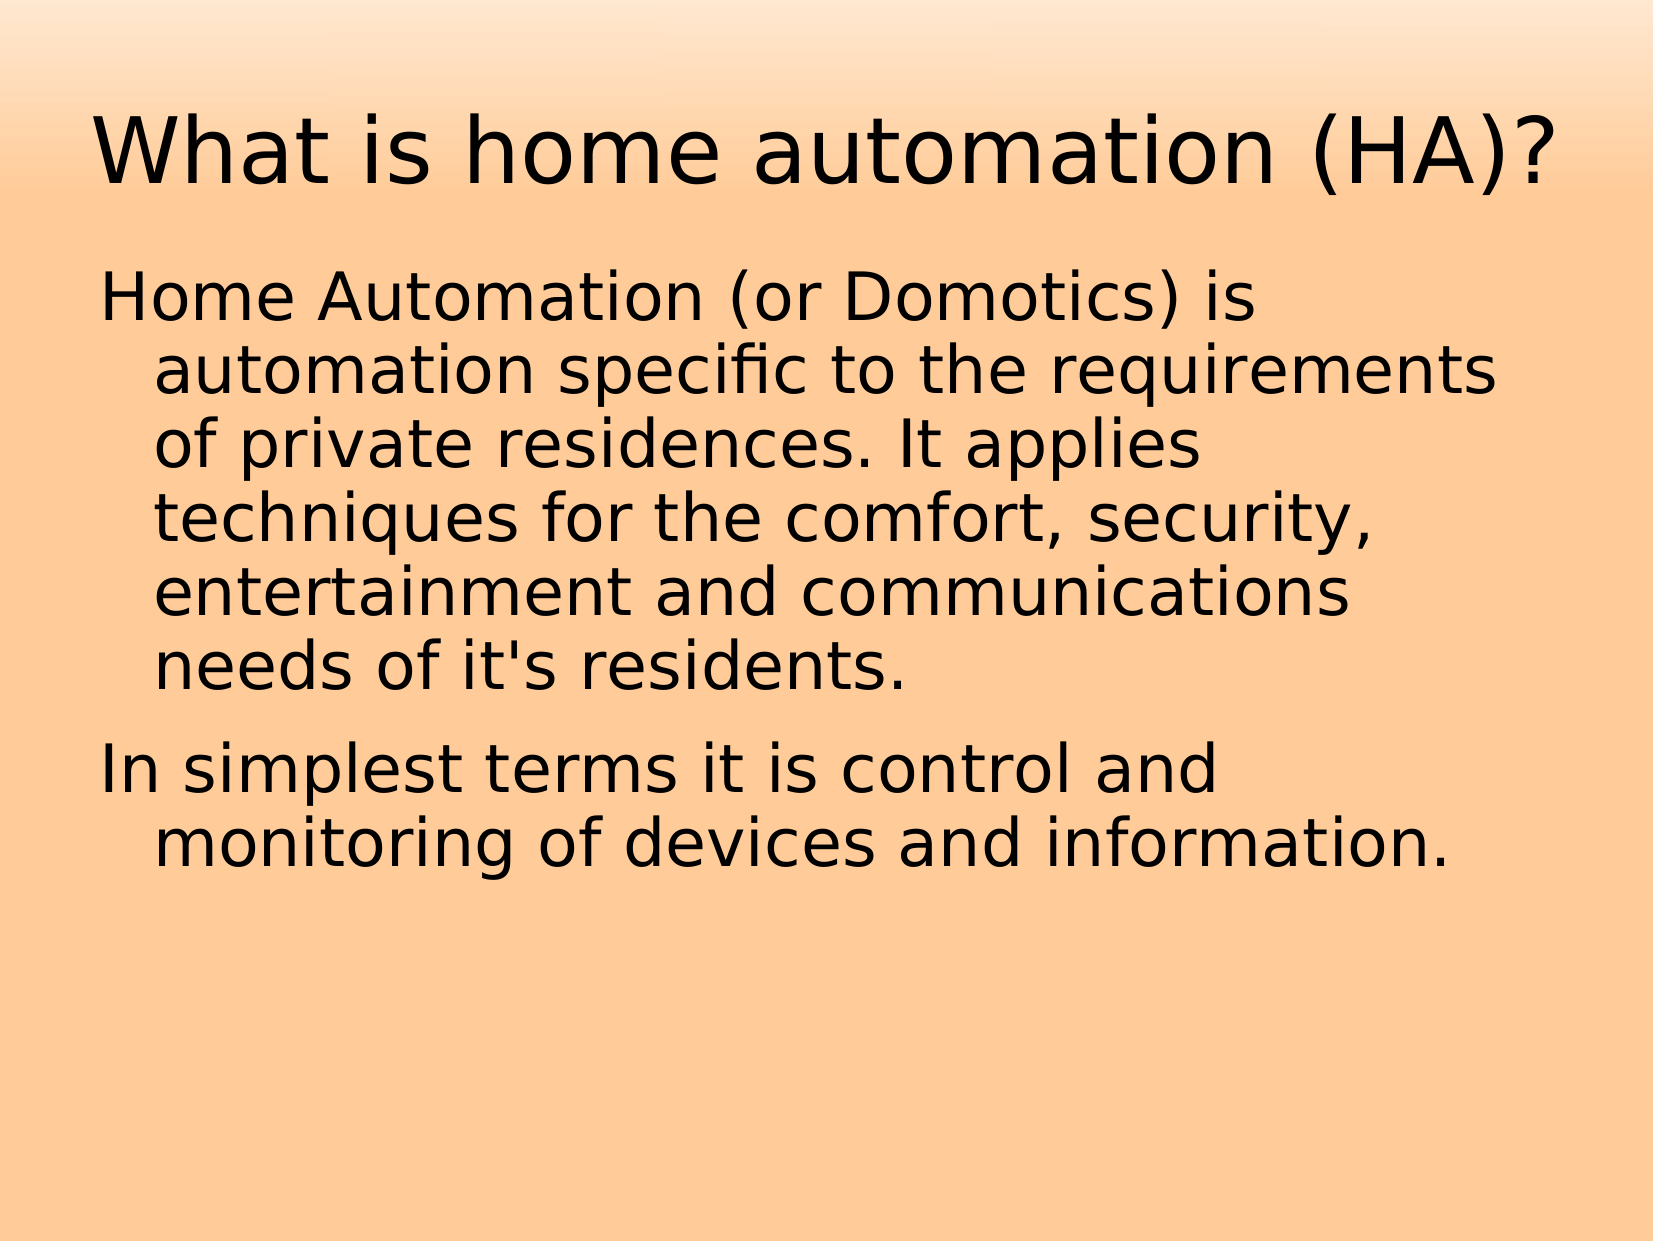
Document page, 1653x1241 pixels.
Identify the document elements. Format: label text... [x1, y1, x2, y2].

list Home Automation (or Domotics) is automation specific to the requirements of private residences. It applies techniques for the comfort, security, entertainment and communications needs of it's residents. In simplest terms it is control and monitoring of devices and information. [82, 260, 1570, 1065]
picture [0, 0, 1653, 188]
title What is home automation (HA)? [82, 49, 1570, 257]
